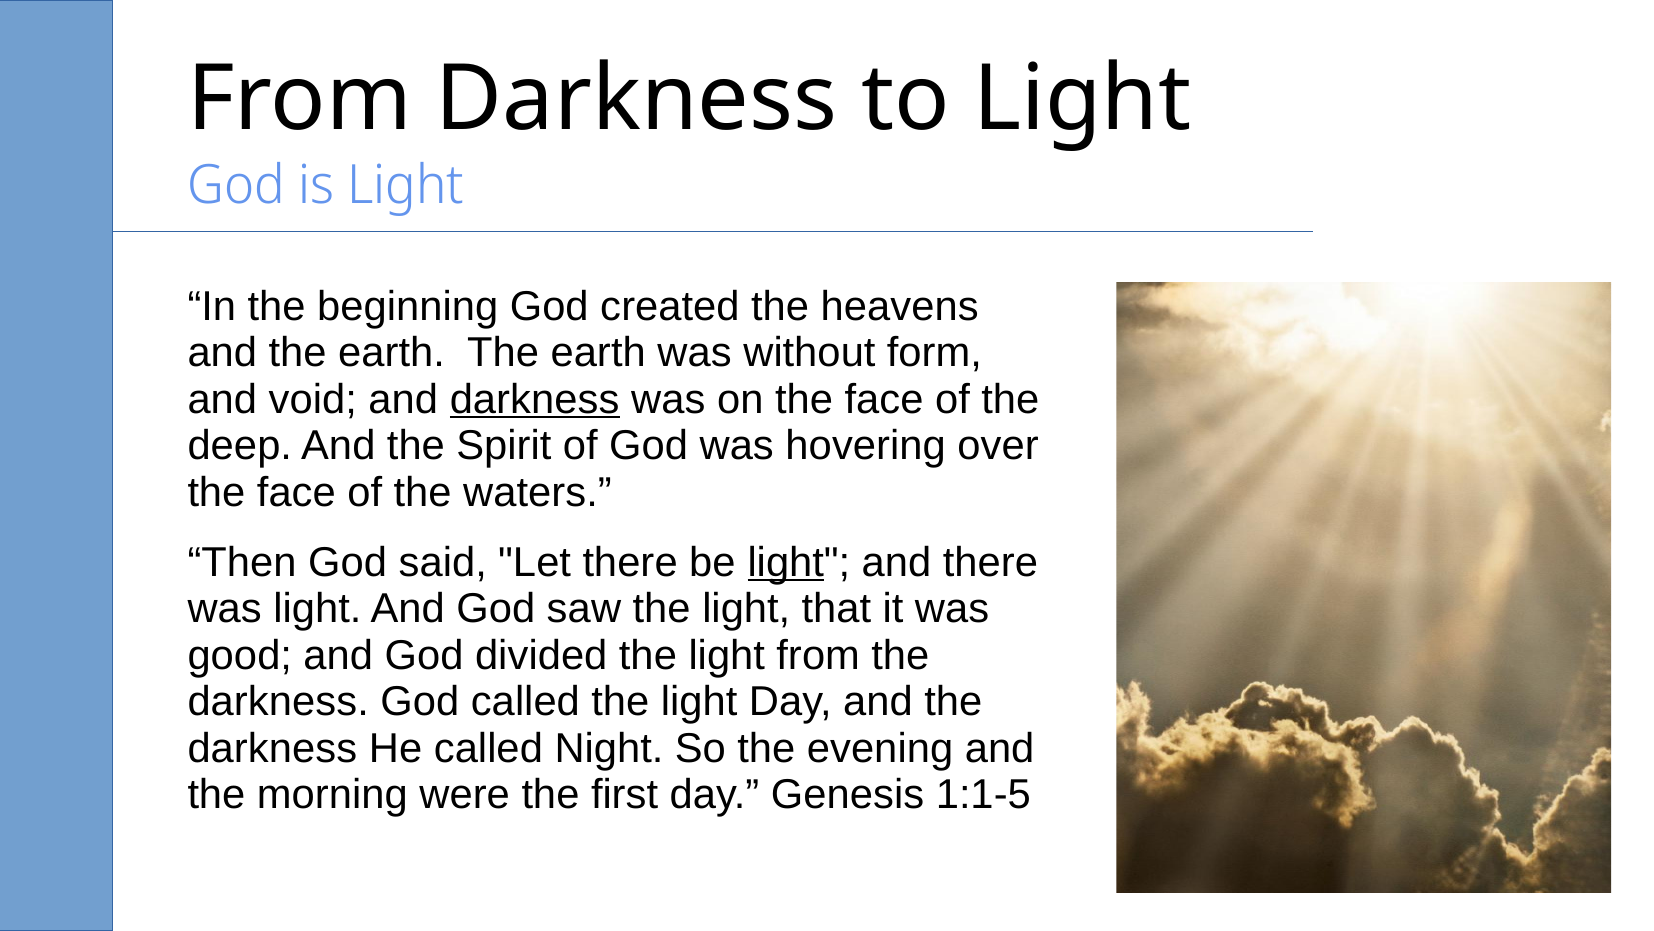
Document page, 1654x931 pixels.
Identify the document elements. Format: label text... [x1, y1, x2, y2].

subtitle “In the beginning God created the heavens and the earth. The earth was without form, and void; and darkness was on the face of the deep. And the Spirit of God was hovering over the face of the waters.” “Then God said, "Let there be light"; and there was light. And God saw the light, that it was good; and God divided the light from the darkness. God called the light Day, and the darkness He called Night. So the evening and the morning were the first day.” Genesis 1:1-5 [187, 282, 1044, 870]
text_box [0, 0, 113, 931]
picture [1116, 282, 1612, 893]
title From Darkness to Light [187, 33, 1571, 125]
title God is Light [187, 125, 1571, 239]
